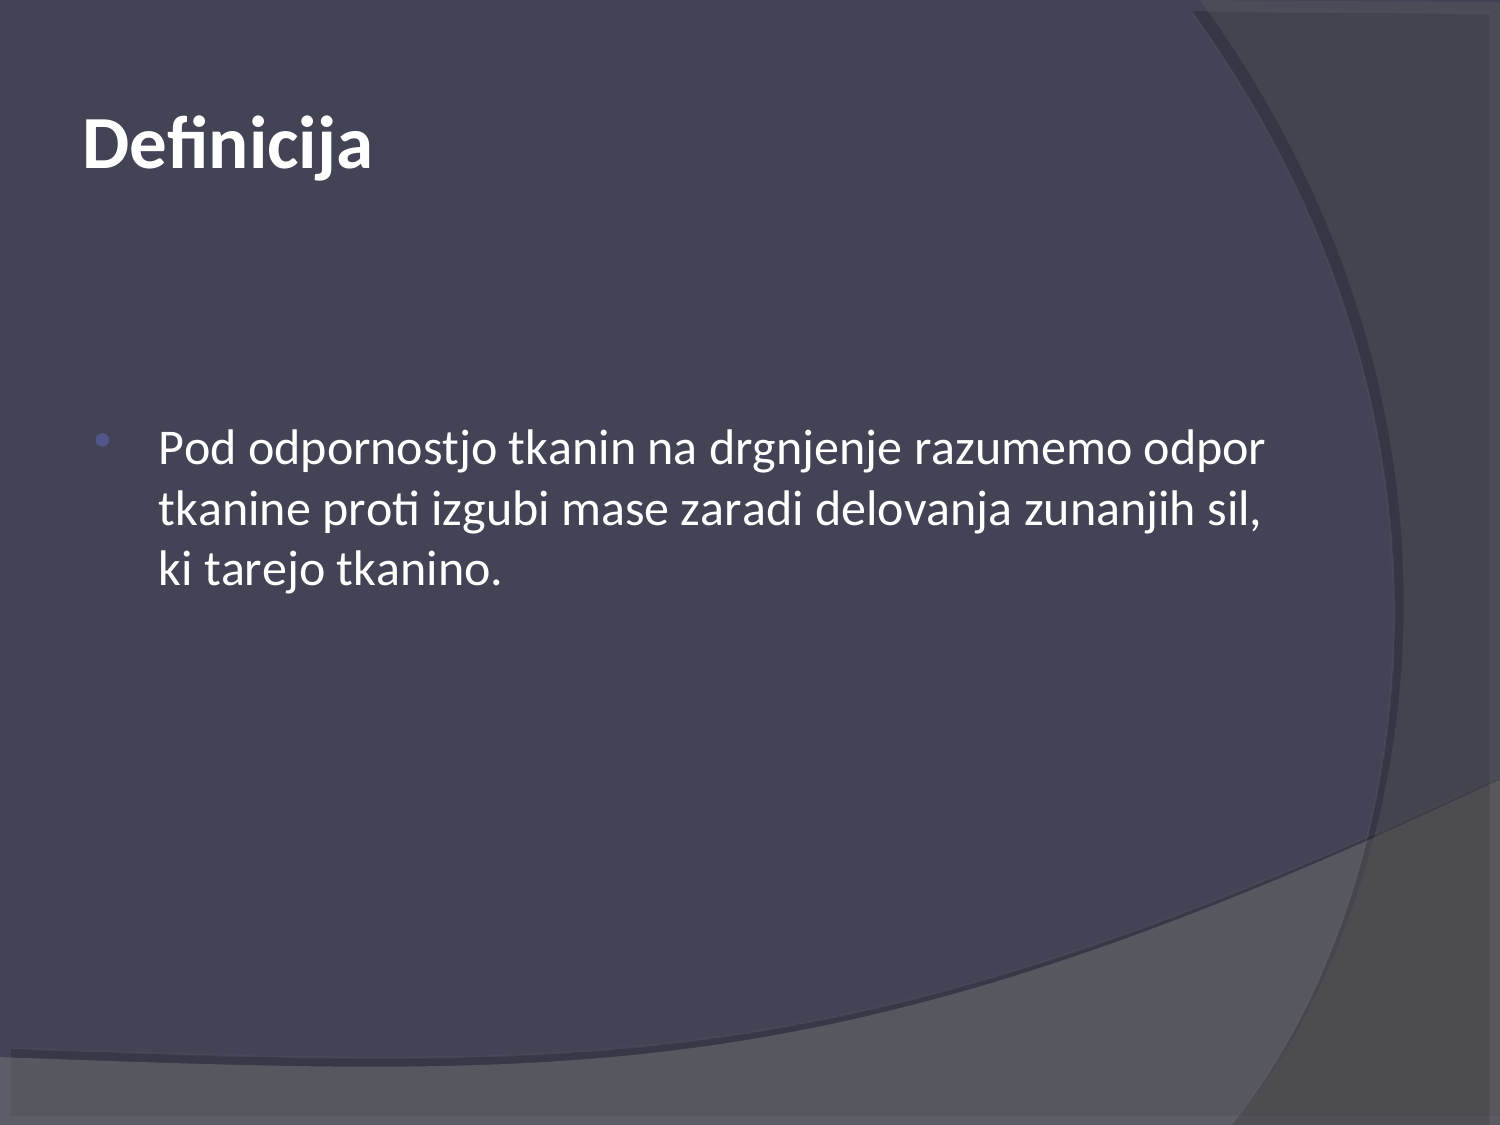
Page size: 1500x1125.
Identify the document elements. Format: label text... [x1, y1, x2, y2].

title Definicija [74, 45, 1300, 233]
list Pod odpornostjo tkanin na drgnjenje razumemo odpor tkanine proti izgubi mase zaradi delovanja zunanjih sil, ki tarejo tkanino. [74, 262, 1300, 1006]
